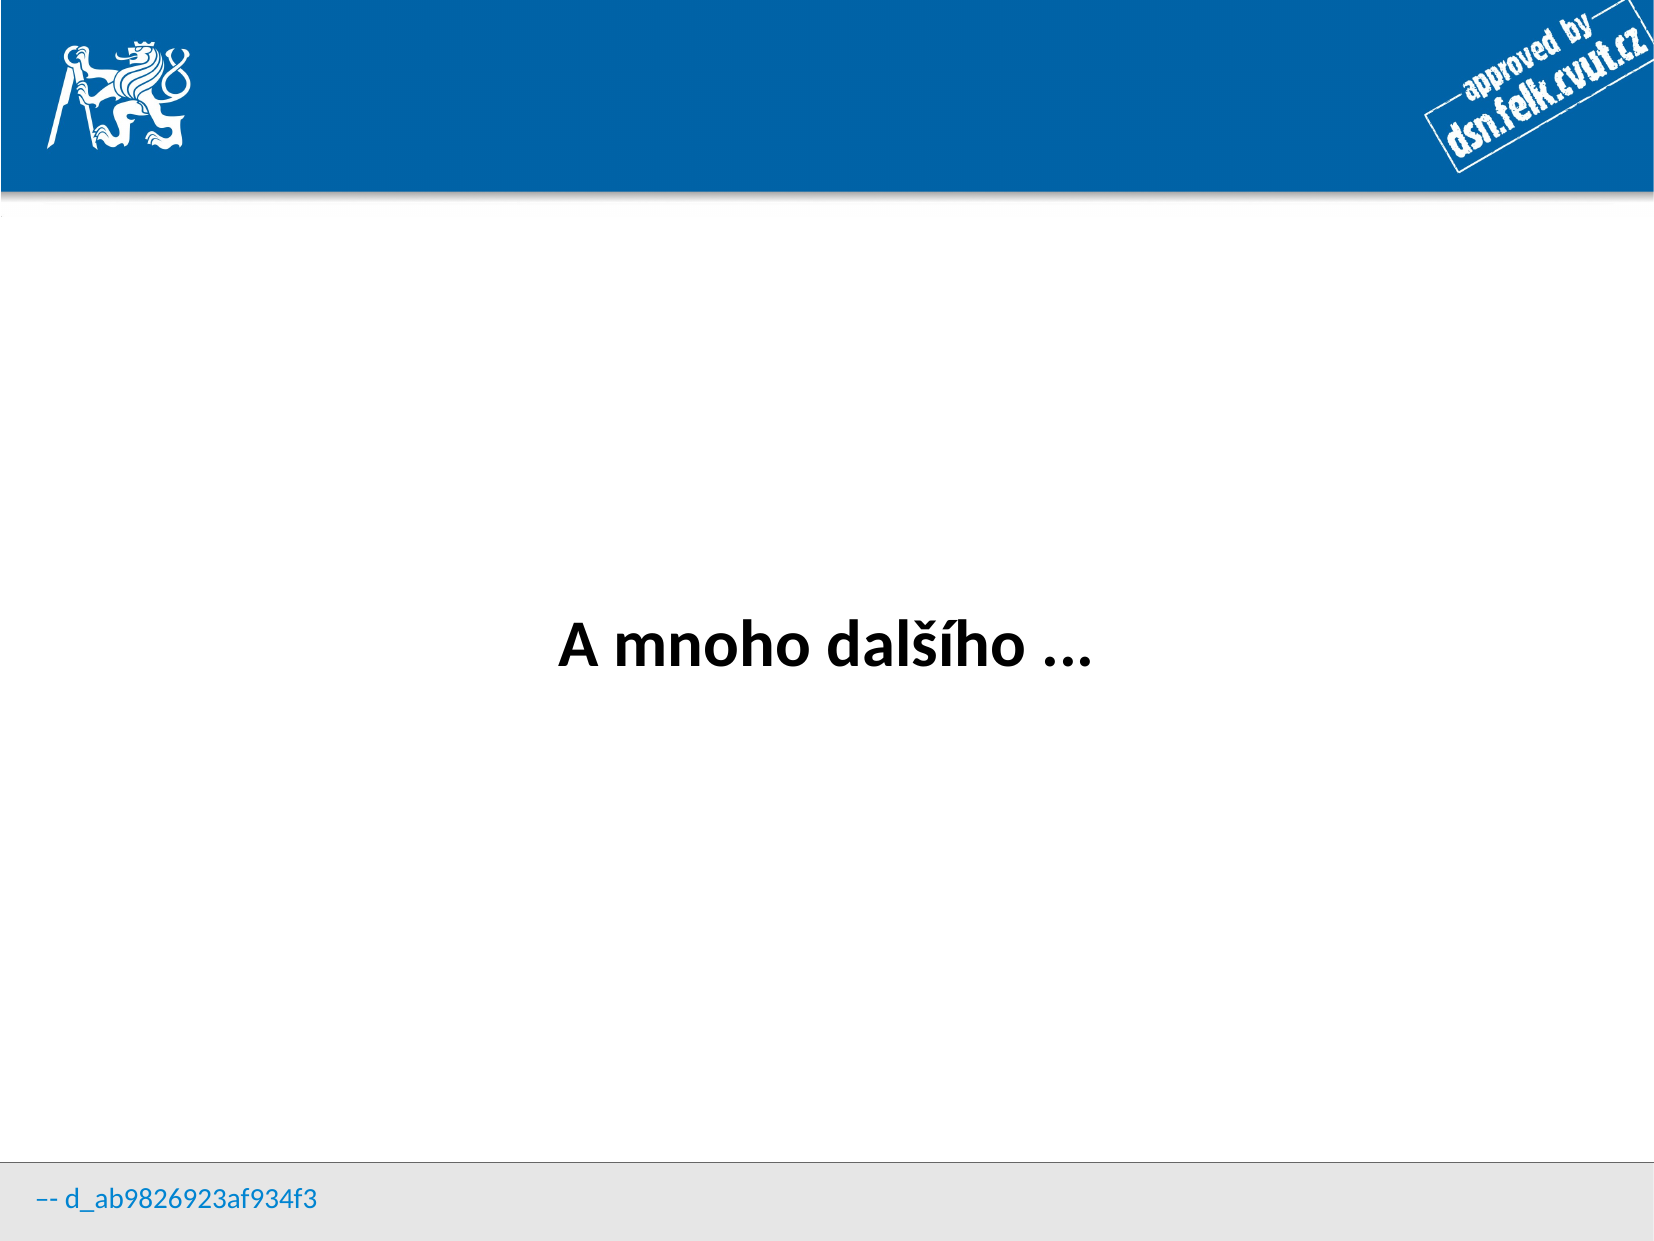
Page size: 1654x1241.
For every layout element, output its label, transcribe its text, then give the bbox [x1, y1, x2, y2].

subtitle A mnoho dalšího ... [82, 290, 1571, 1010]
picture [1, 0, 1654, 217]
